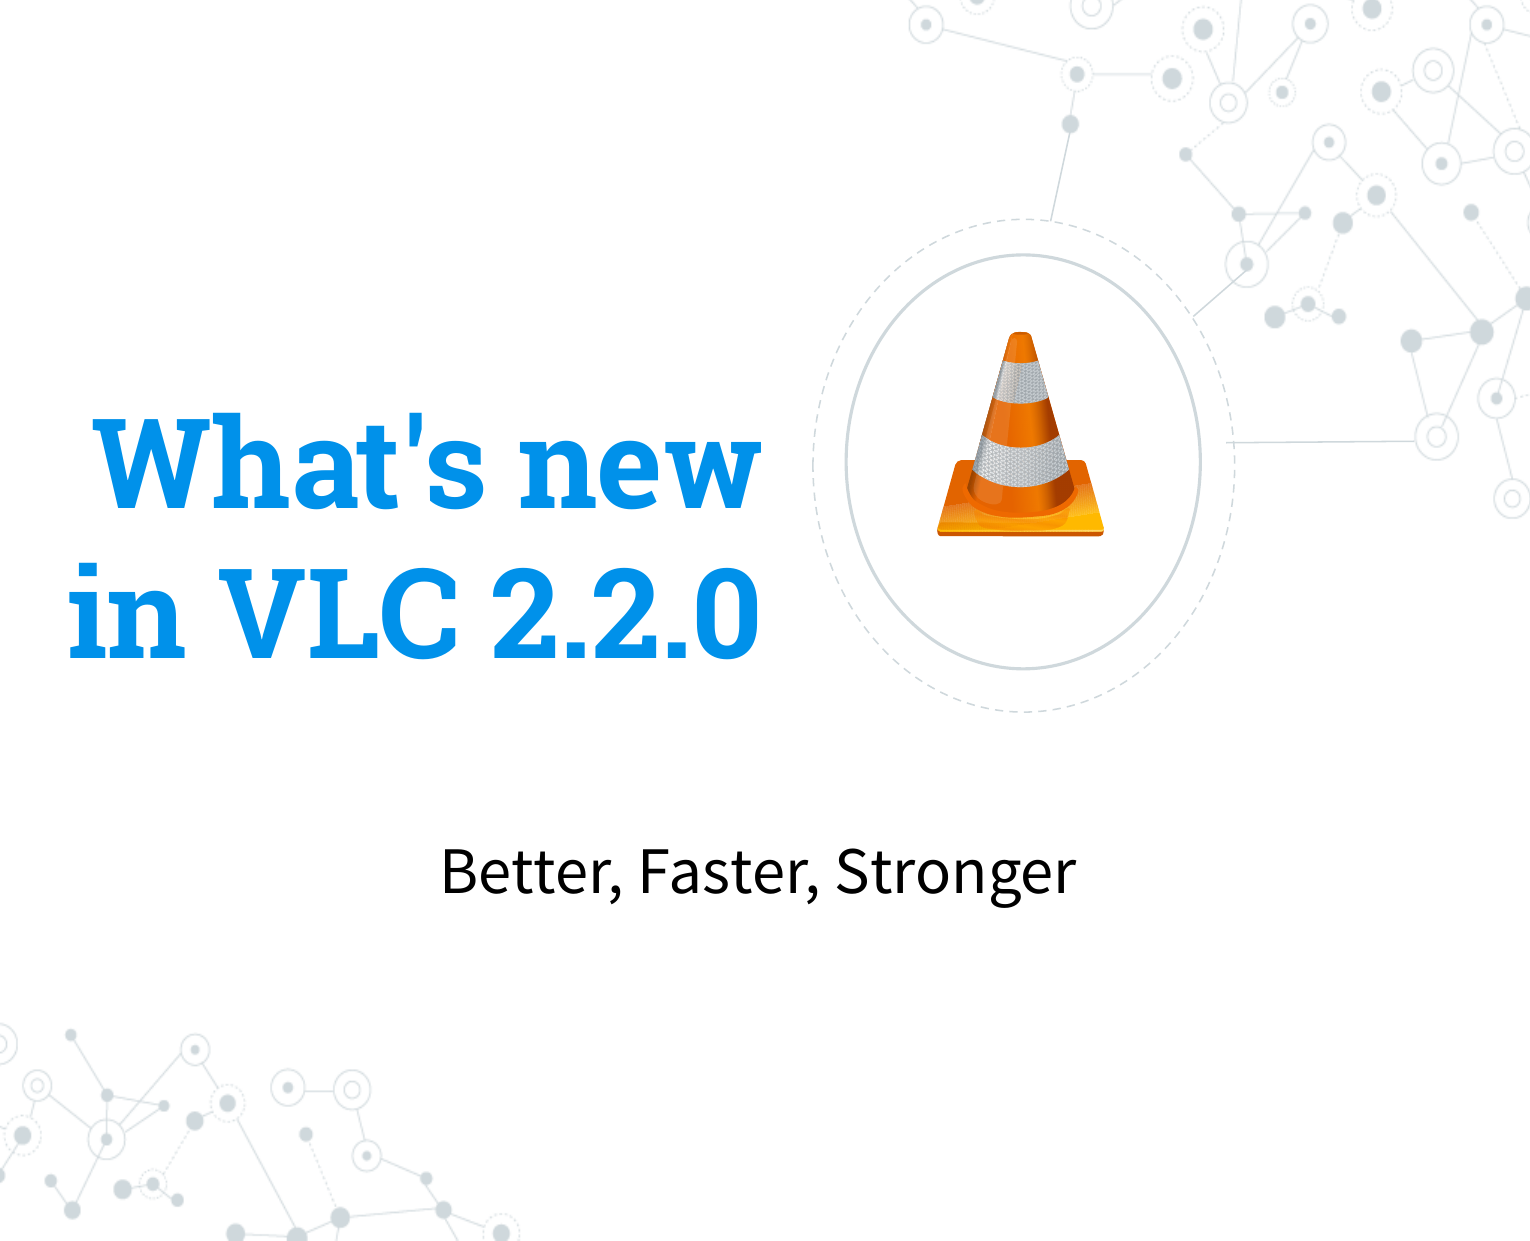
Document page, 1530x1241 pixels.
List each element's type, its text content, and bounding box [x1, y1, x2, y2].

text_box Better, Faster, Stronger [424, 820, 1115, 940]
picture [0, 0, 1530, 1241]
title What's new in VLC 2.2.0 [48, 418, 779, 699]
